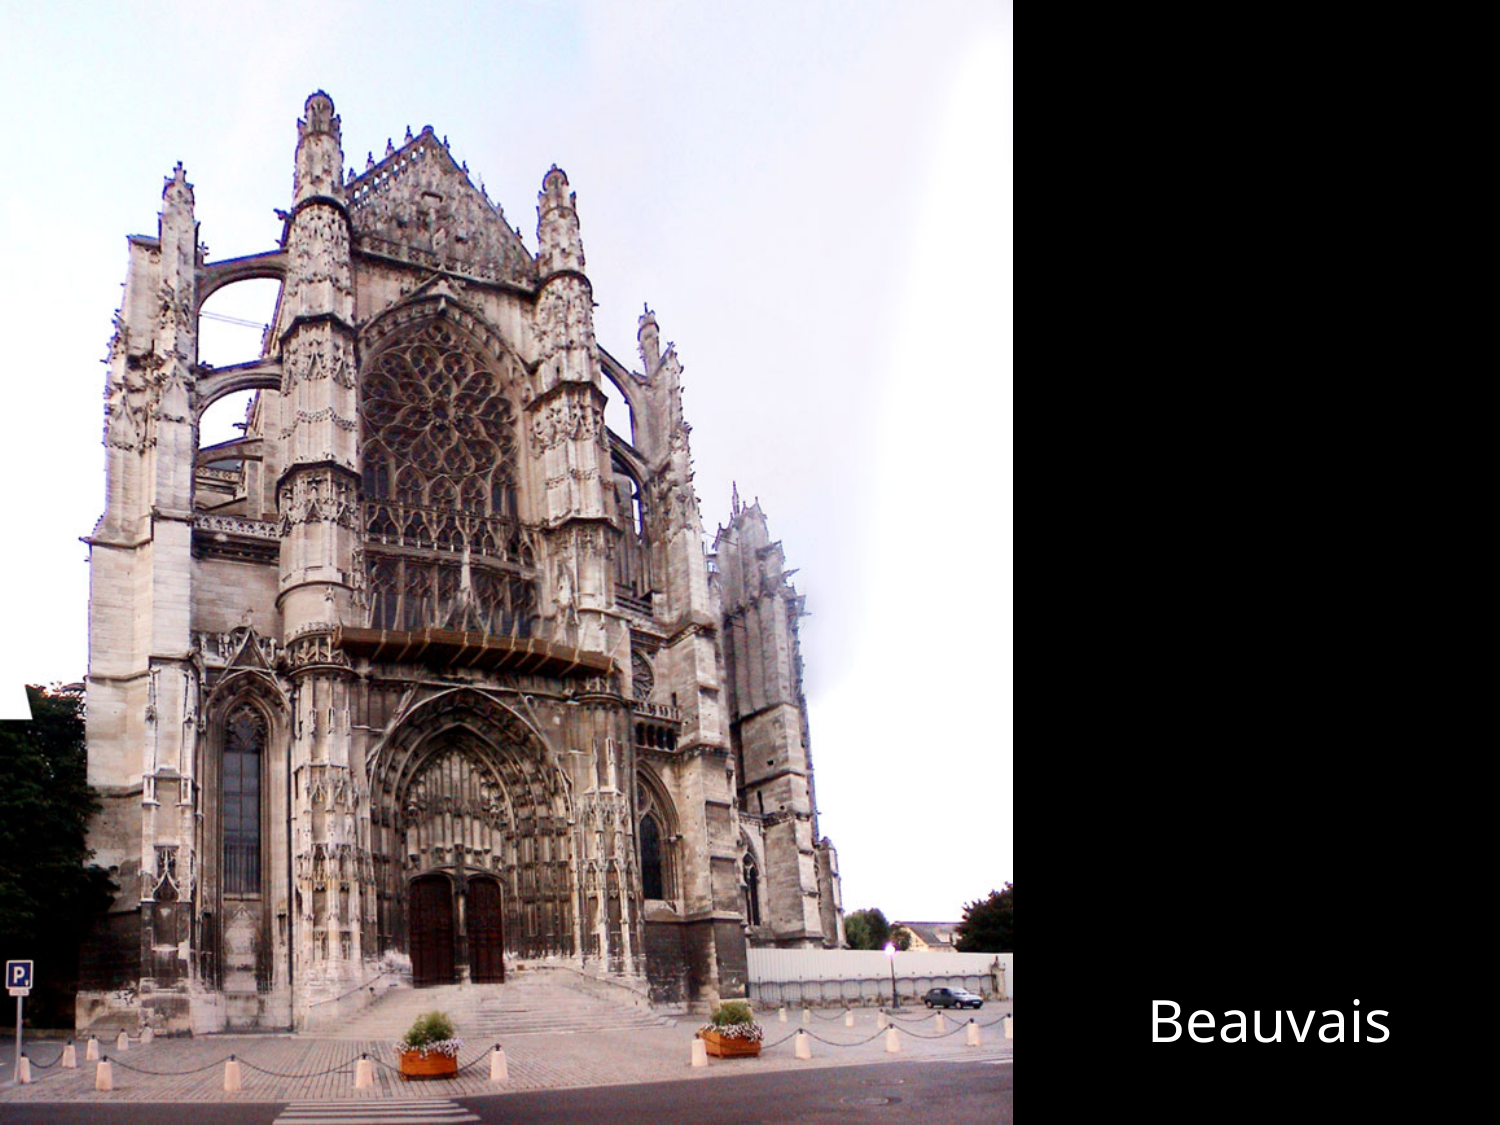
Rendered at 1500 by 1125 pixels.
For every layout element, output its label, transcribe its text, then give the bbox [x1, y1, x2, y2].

text_box Beauvais [1132, 976, 1408, 1062]
picture [0, 0, 1013, 1125]
